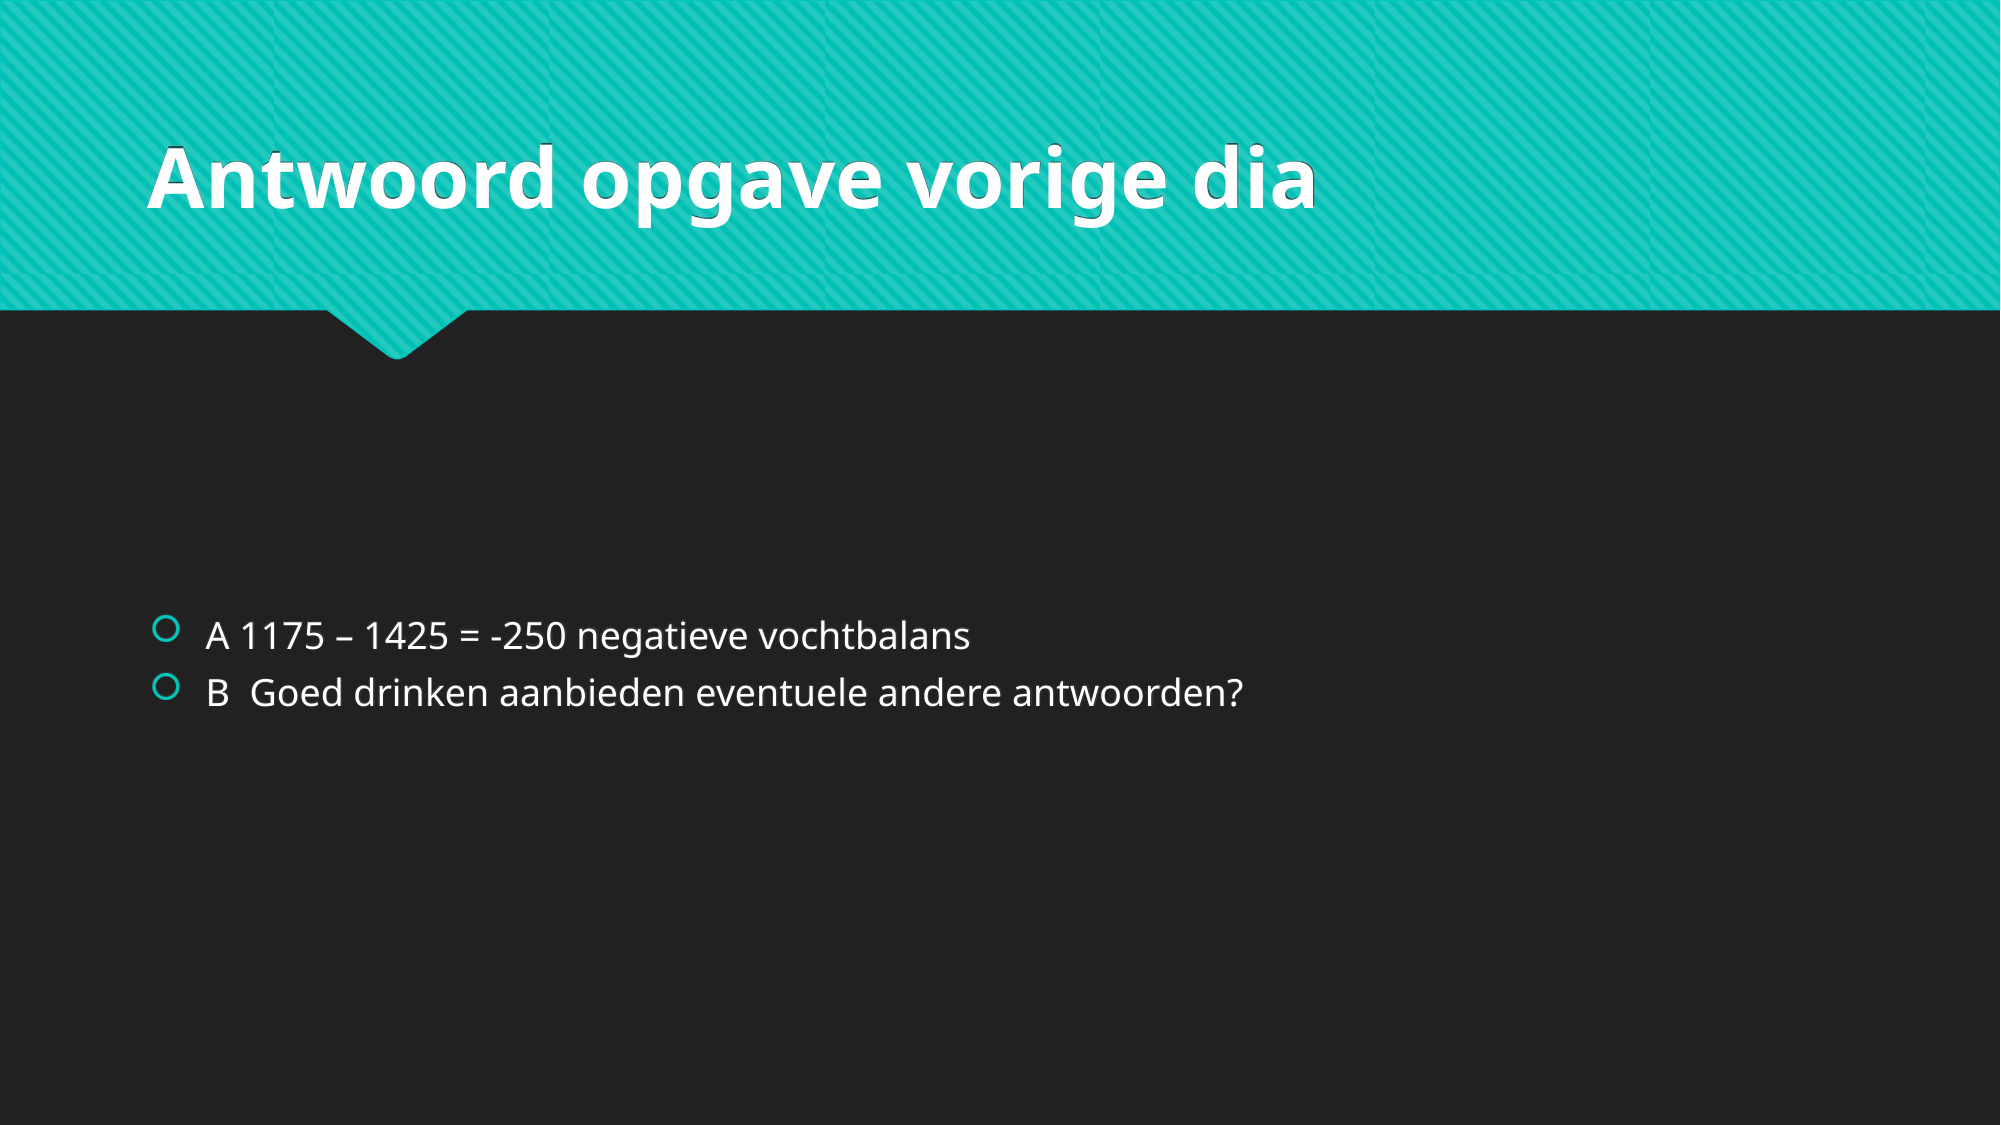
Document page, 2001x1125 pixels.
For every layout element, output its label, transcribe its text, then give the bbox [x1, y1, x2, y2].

title Antwoord opgave vorige dia [132, 73, 1868, 233]
list A 1175 – 1425 = -250 negatieve vochtbalans B Goed drinken aanbieden eventuele andere antwoorden? [134, 364, 1866, 962]
